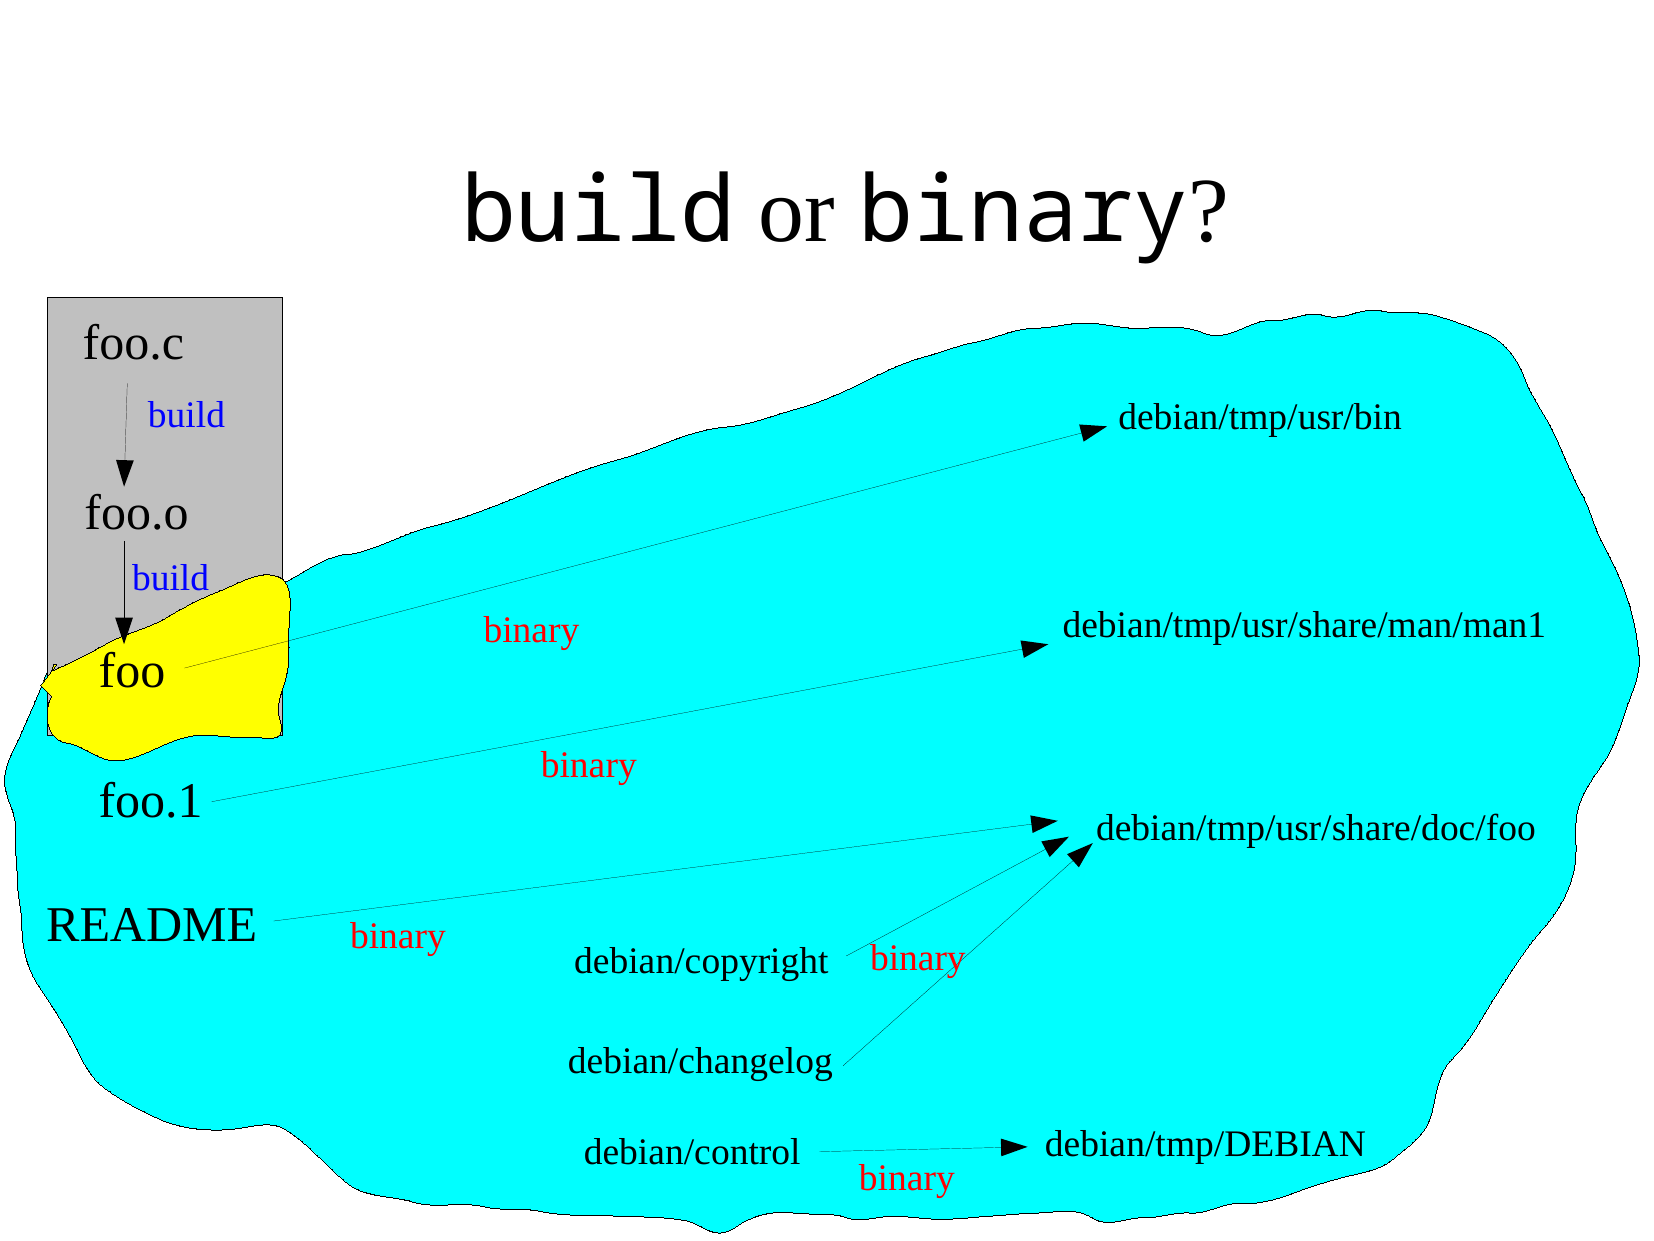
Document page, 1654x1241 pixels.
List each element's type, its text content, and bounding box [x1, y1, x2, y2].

text_box build [147, 394, 226, 441]
text_box debian/tmp/usr/bin [1118, 396, 1403, 442]
text_box binary [483, 609, 580, 655]
text_box binary [858, 1156, 956, 1203]
title build or binary? [121, 102, 1534, 311]
text_box [4, 297, 1640, 1234]
text_box foo.1 [98, 773, 203, 834]
text_box foo.o [84, 485, 189, 546]
text_box debian/changelog [567, 1040, 834, 1086]
text_box binary [870, 936, 967, 983]
text_box binary [349, 914, 447, 961]
text_box debian/tmp/usr/share/man/man1 [1062, 604, 1548, 651]
text_box build [132, 556, 210, 603]
text_box debian/tmp/usr/share/doc/foo [1095, 806, 1537, 852]
text_box foo.c [82, 314, 185, 376]
text_box README [46, 897, 258, 958]
text_box foo [98, 642, 166, 704]
text_box debian/copyright [574, 940, 830, 986]
text_box debian/tmp/DEBIAN [1045, 1123, 1367, 1169]
text_box binary [540, 744, 637, 790]
text_box debian/control [583, 1130, 802, 1177]
